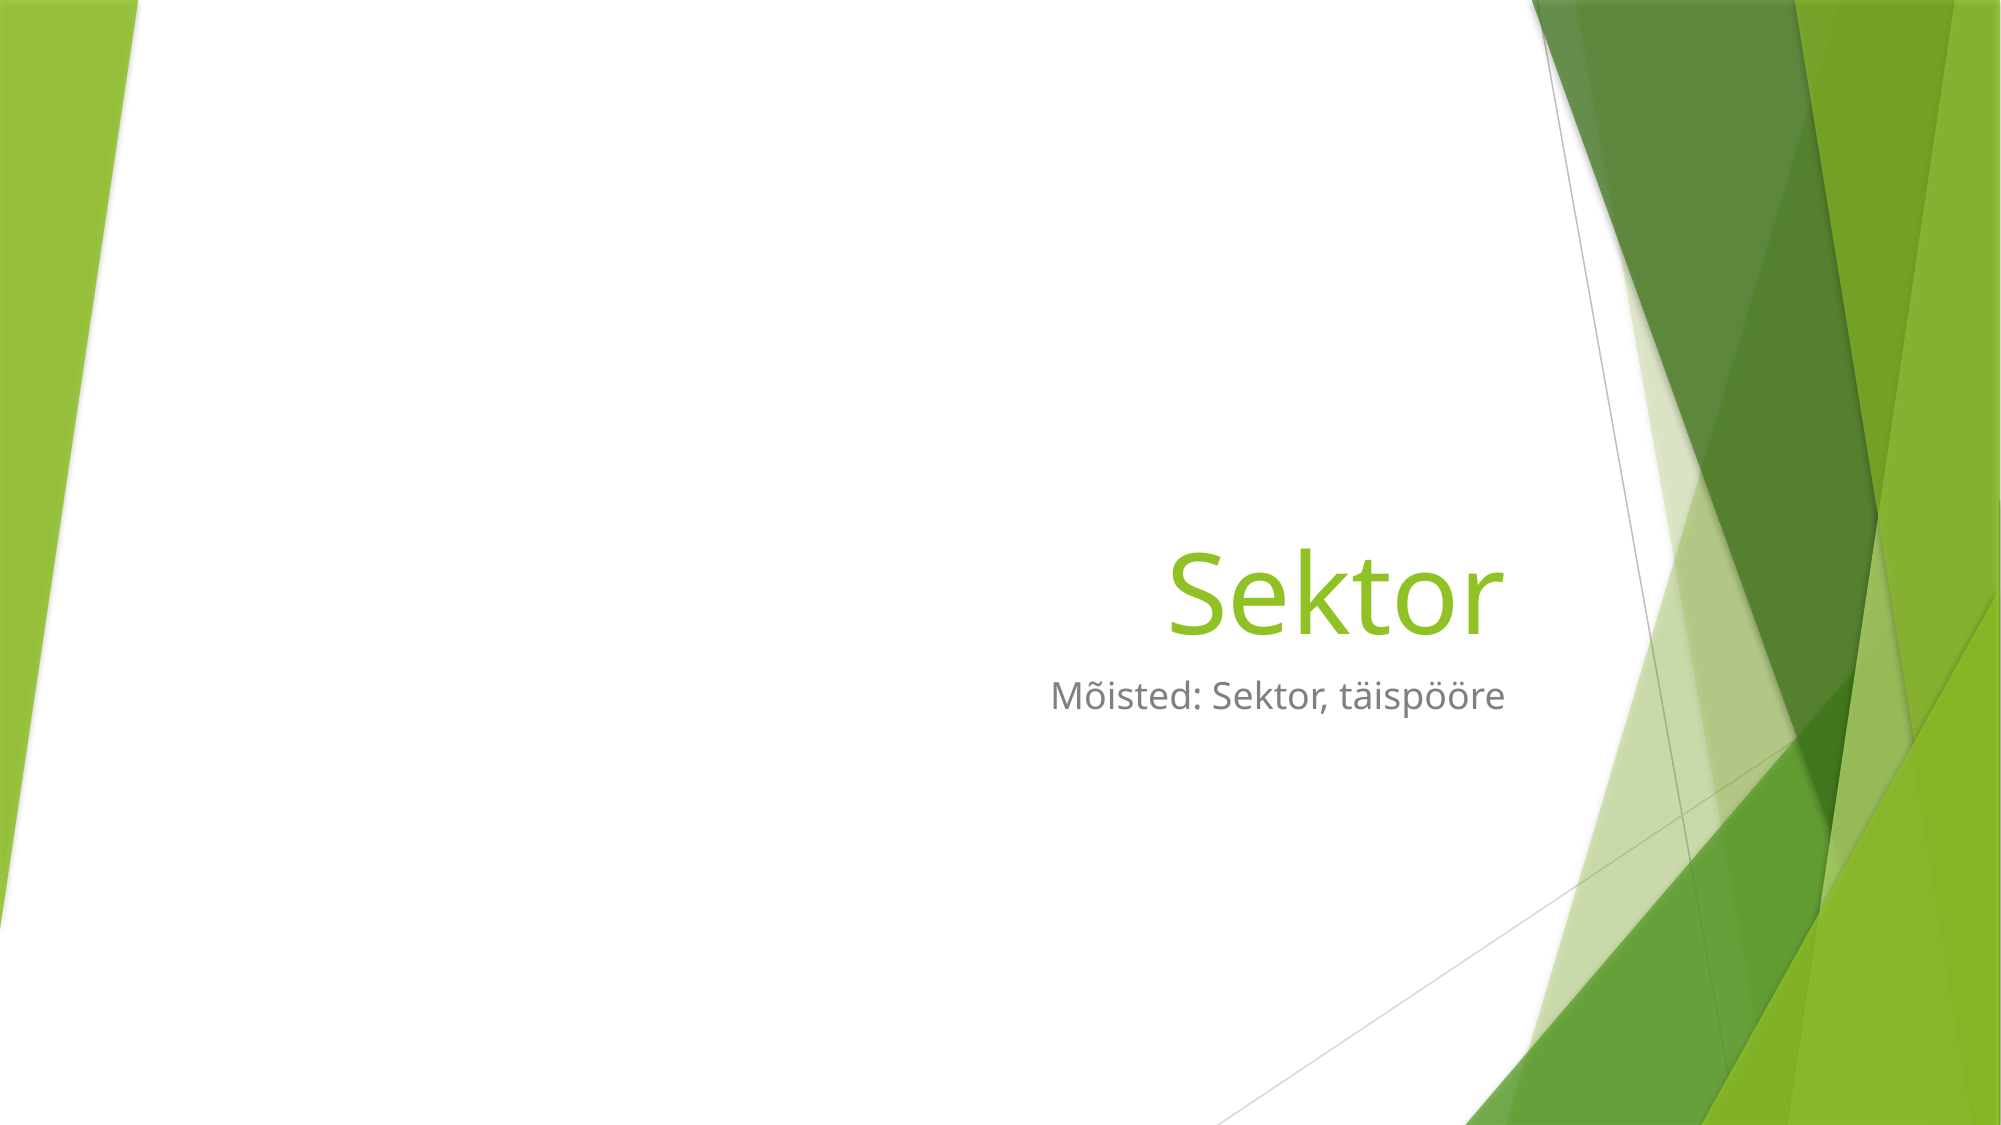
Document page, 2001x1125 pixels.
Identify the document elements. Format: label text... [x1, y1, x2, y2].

title Sektor [247, 394, 1522, 664]
subtitle Mõisted: Sektor, täispööre [247, 664, 1522, 845]
